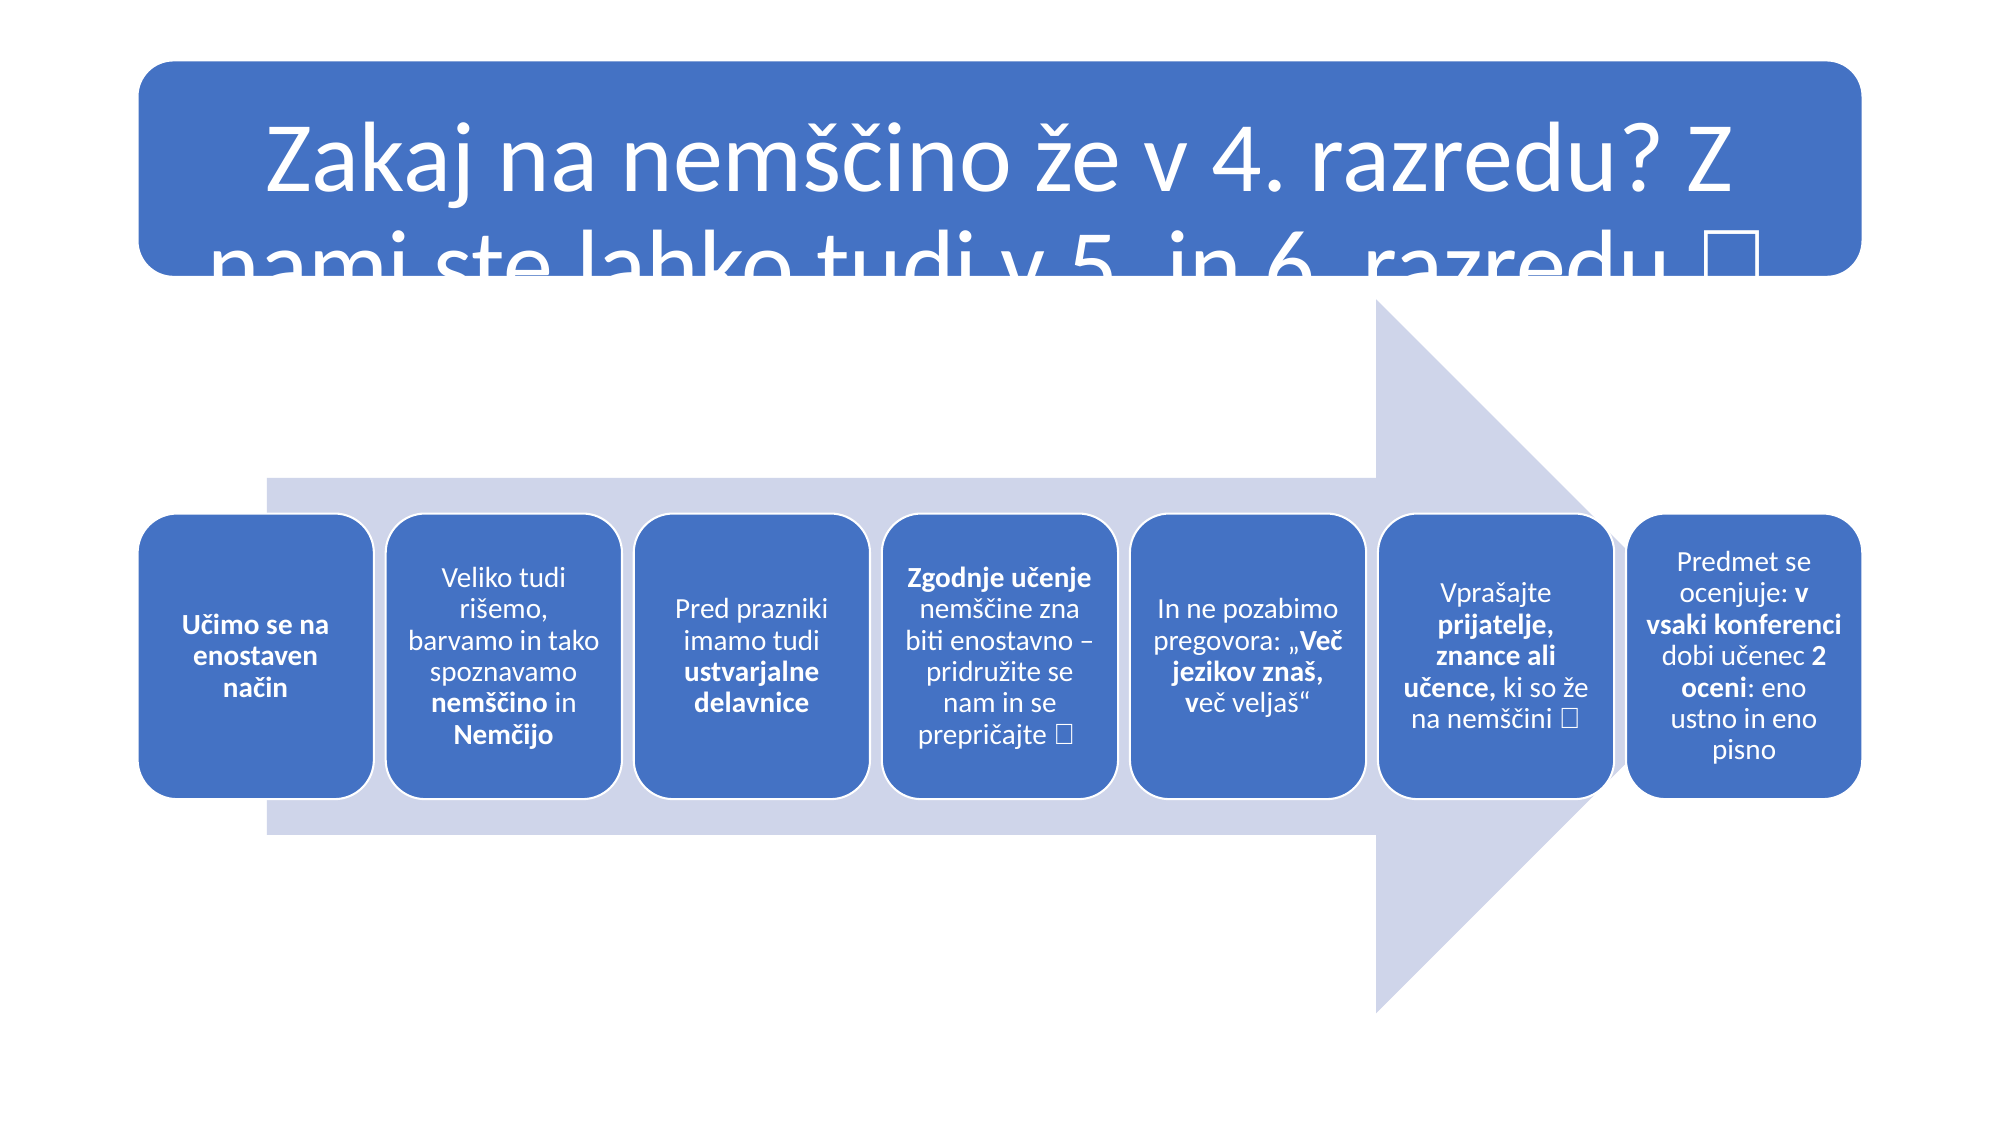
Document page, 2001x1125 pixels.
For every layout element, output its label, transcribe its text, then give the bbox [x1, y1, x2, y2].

text_box Zakaj na nemščino že v 4. razredu? Z nami ste lahko tudi v 5. in 6. razredu  [137, 60, 1863, 277]
text_box Pred prazniki imamo tudi ustvarjalne delavnice [633, 513, 871, 800]
text_box Učimo se na enostaven način [137, 513, 374, 800]
text_box [266, 299, 1597, 1014]
text_box Vprašajte prijatelje, znance ali učence, ki so že na nemščini  [1377, 513, 1615, 800]
text_box Zgodnje učenje nemščine zna biti enostavno – pridružite se nam in se prepričajte  [881, 513, 1119, 800]
text_box In ne pozabimo pregovora: „Več jezikov znaš, več veljaš“ [1129, 513, 1367, 800]
text_box Predmet se ocenjuje: v vsaki konferenci dobi učenec 2 oceni: eno ustno in eno pisno [1626, 513, 1863, 800]
text_box Zakaj na nemščino že v 4. razredu? Z nami ste lahko tudi v 5. in 6. razredu  [1708, 234, 1755, 277]
text_box [1608, 532, 1626, 782]
text_box Veliko tudi rišemo, barvamo in tako spoznavamo nemščino in Nemčijo [385, 513, 622, 800]
